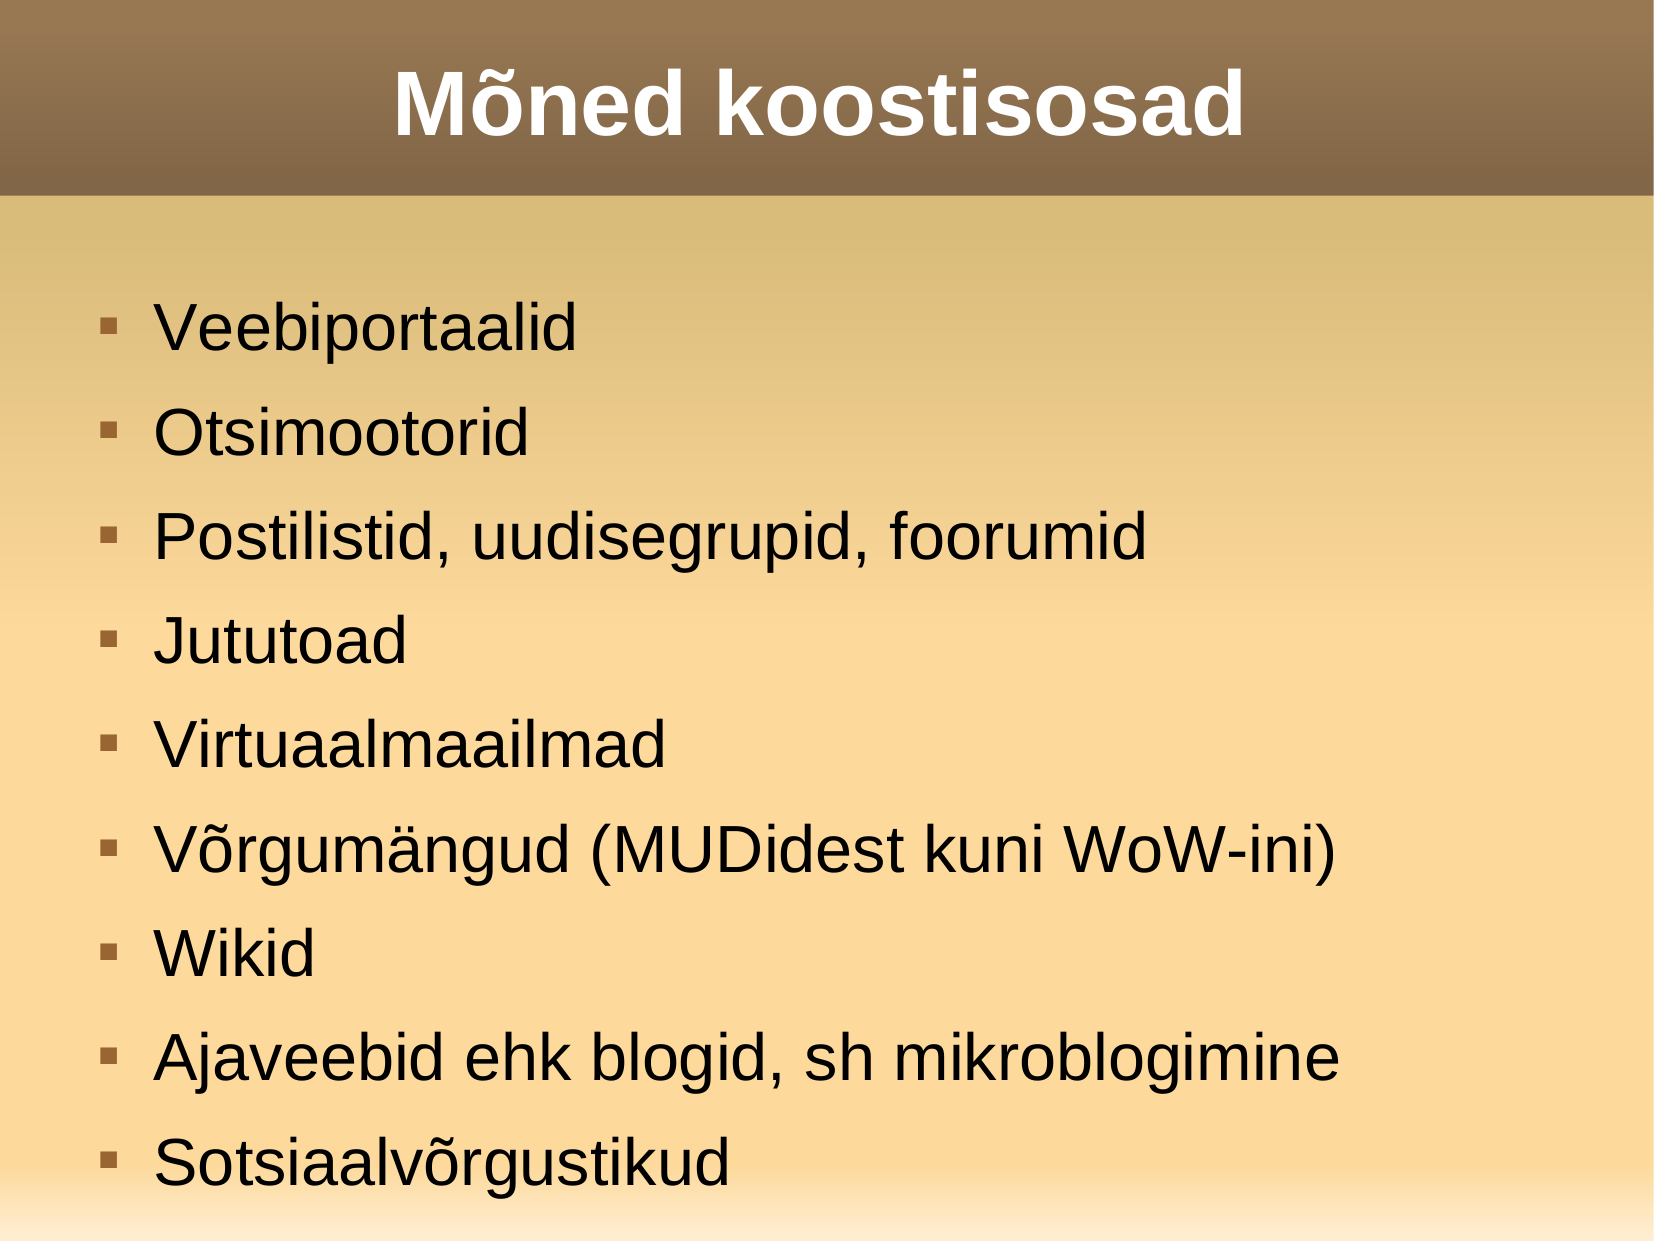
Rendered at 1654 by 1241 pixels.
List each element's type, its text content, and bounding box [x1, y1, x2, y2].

picture [0, 0, 1654, 1241]
title Mõned koostisosad [76, 7, 1565, 200]
list Veebiportaalid Otsimootorid Postilistid, uudisegrupid, foorumid Jututoad Virtuaalmaailmad Võrgumängud (MUDidest kuni WoW-ini) Wikid Ajaveebid ehk blogid, sh mikroblogimine Sotsiaalvõrgustikud [82, 290, 1571, 1200]
